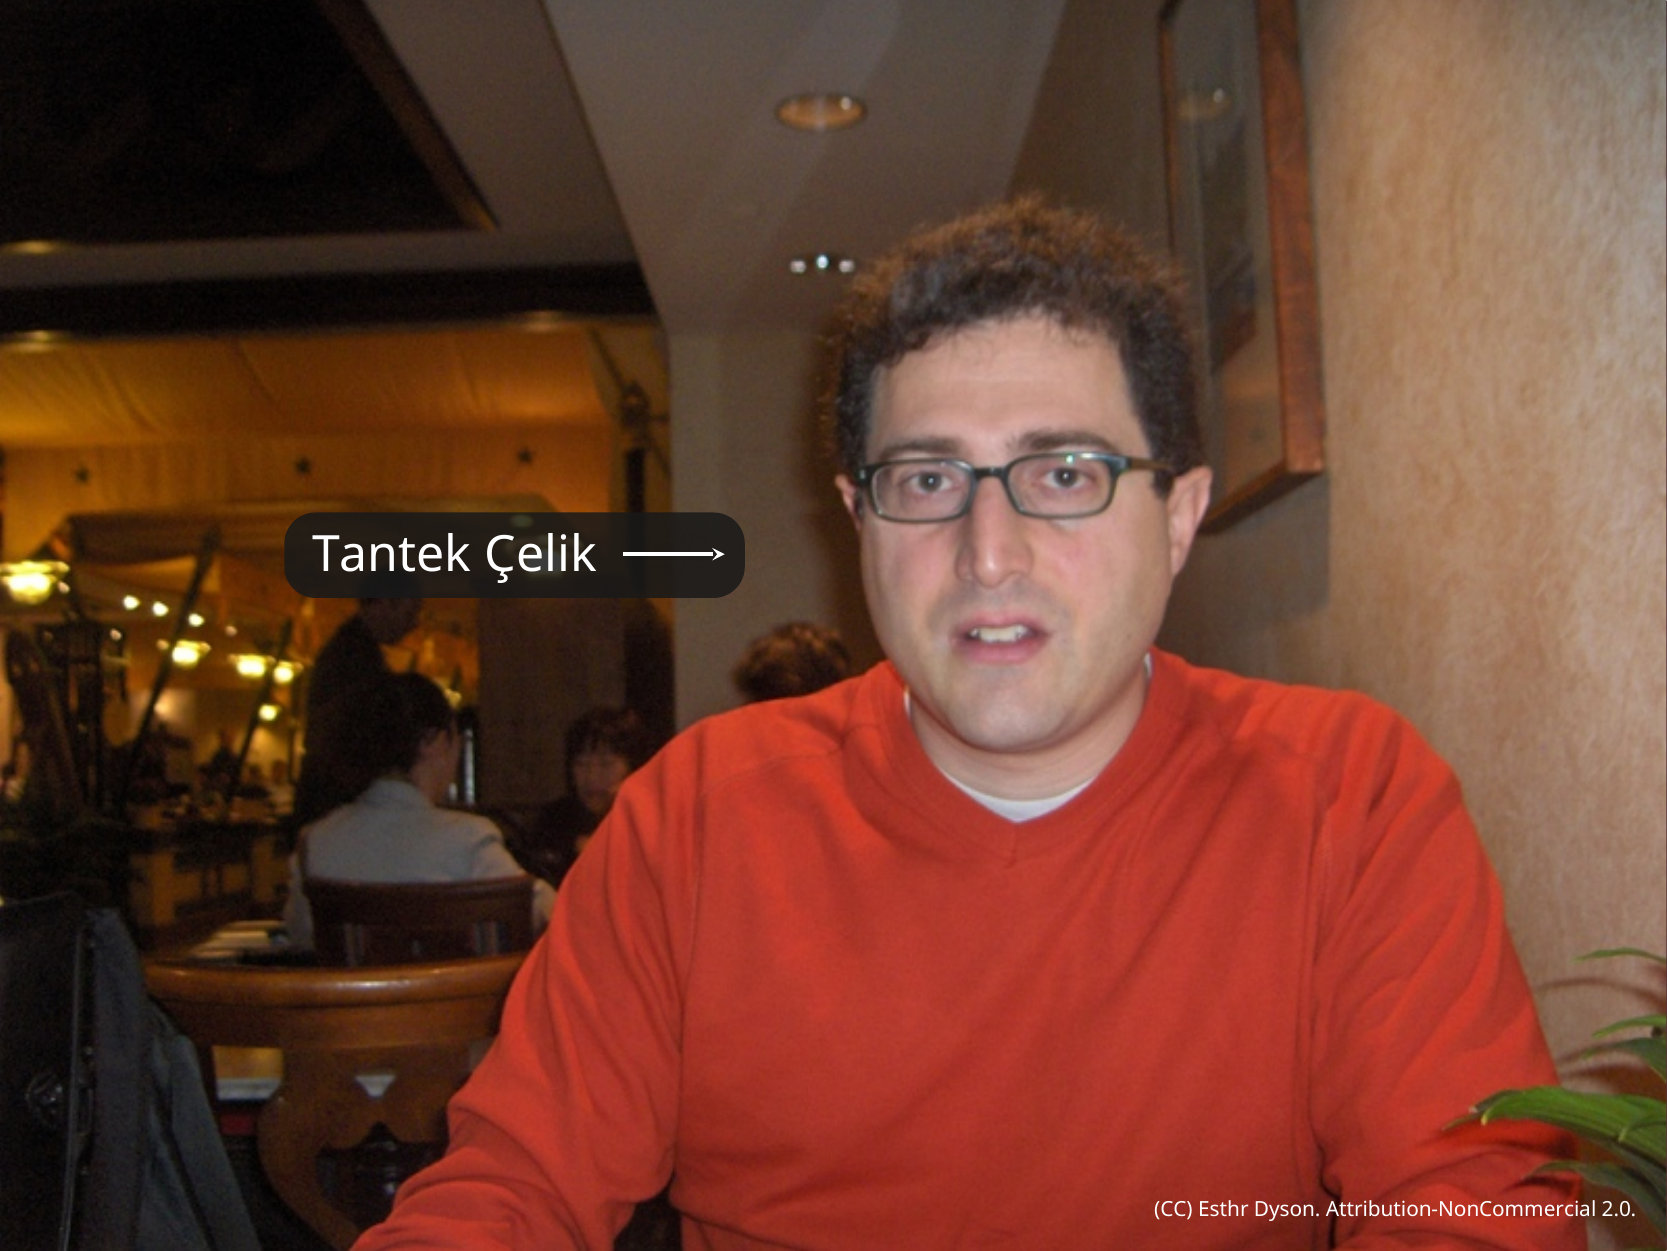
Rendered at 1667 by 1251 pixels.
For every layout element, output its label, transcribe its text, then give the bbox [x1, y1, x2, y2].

text_box [293, 512, 745, 598]
picture [0, 0, 1667, 1251]
text_box (CC) Esthr Dyson. Attribution-NonCommercial 2.0. [587, 1189, 1642, 1228]
text_box Tantek Çelik [238, 515, 671, 589]
